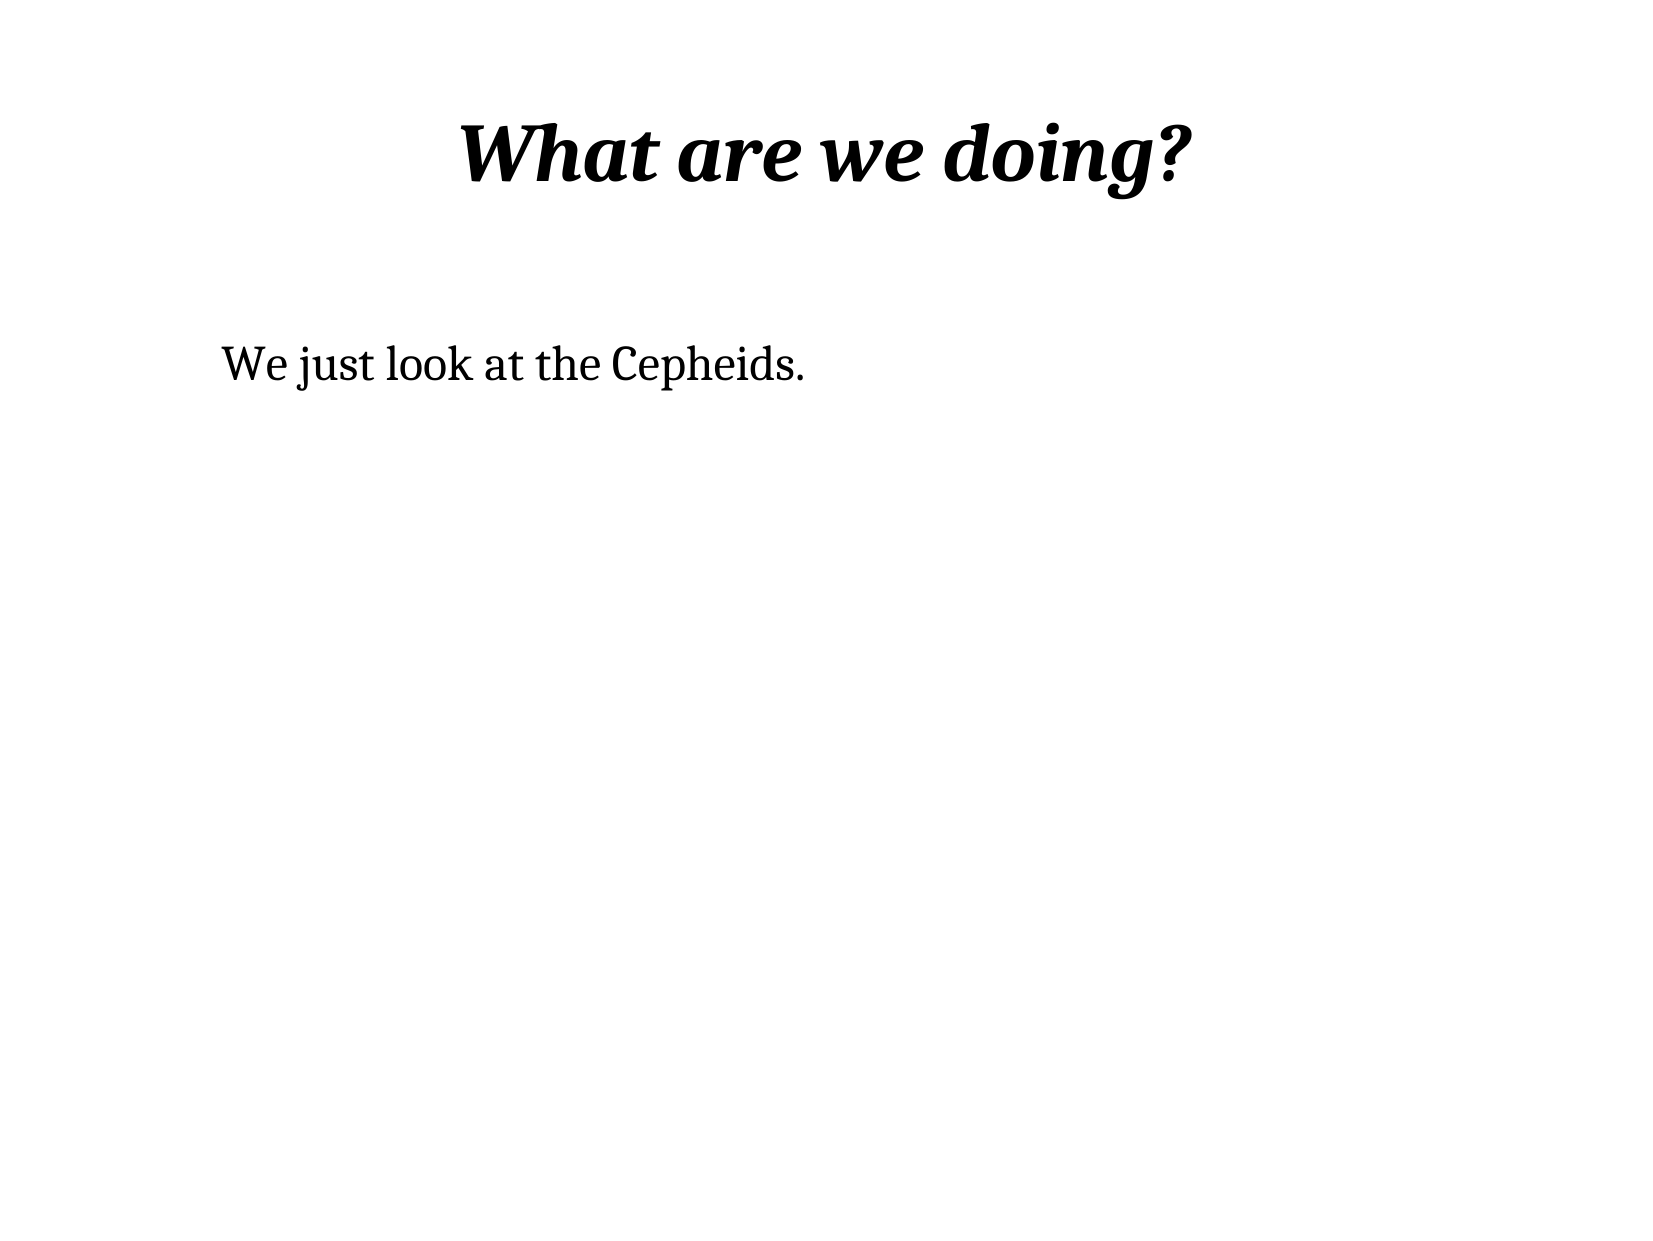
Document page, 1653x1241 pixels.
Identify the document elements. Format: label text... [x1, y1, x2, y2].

text_box What are we doing? [442, 94, 1253, 207]
text_box We just look at the Cepheids. [206, 324, 1093, 399]
